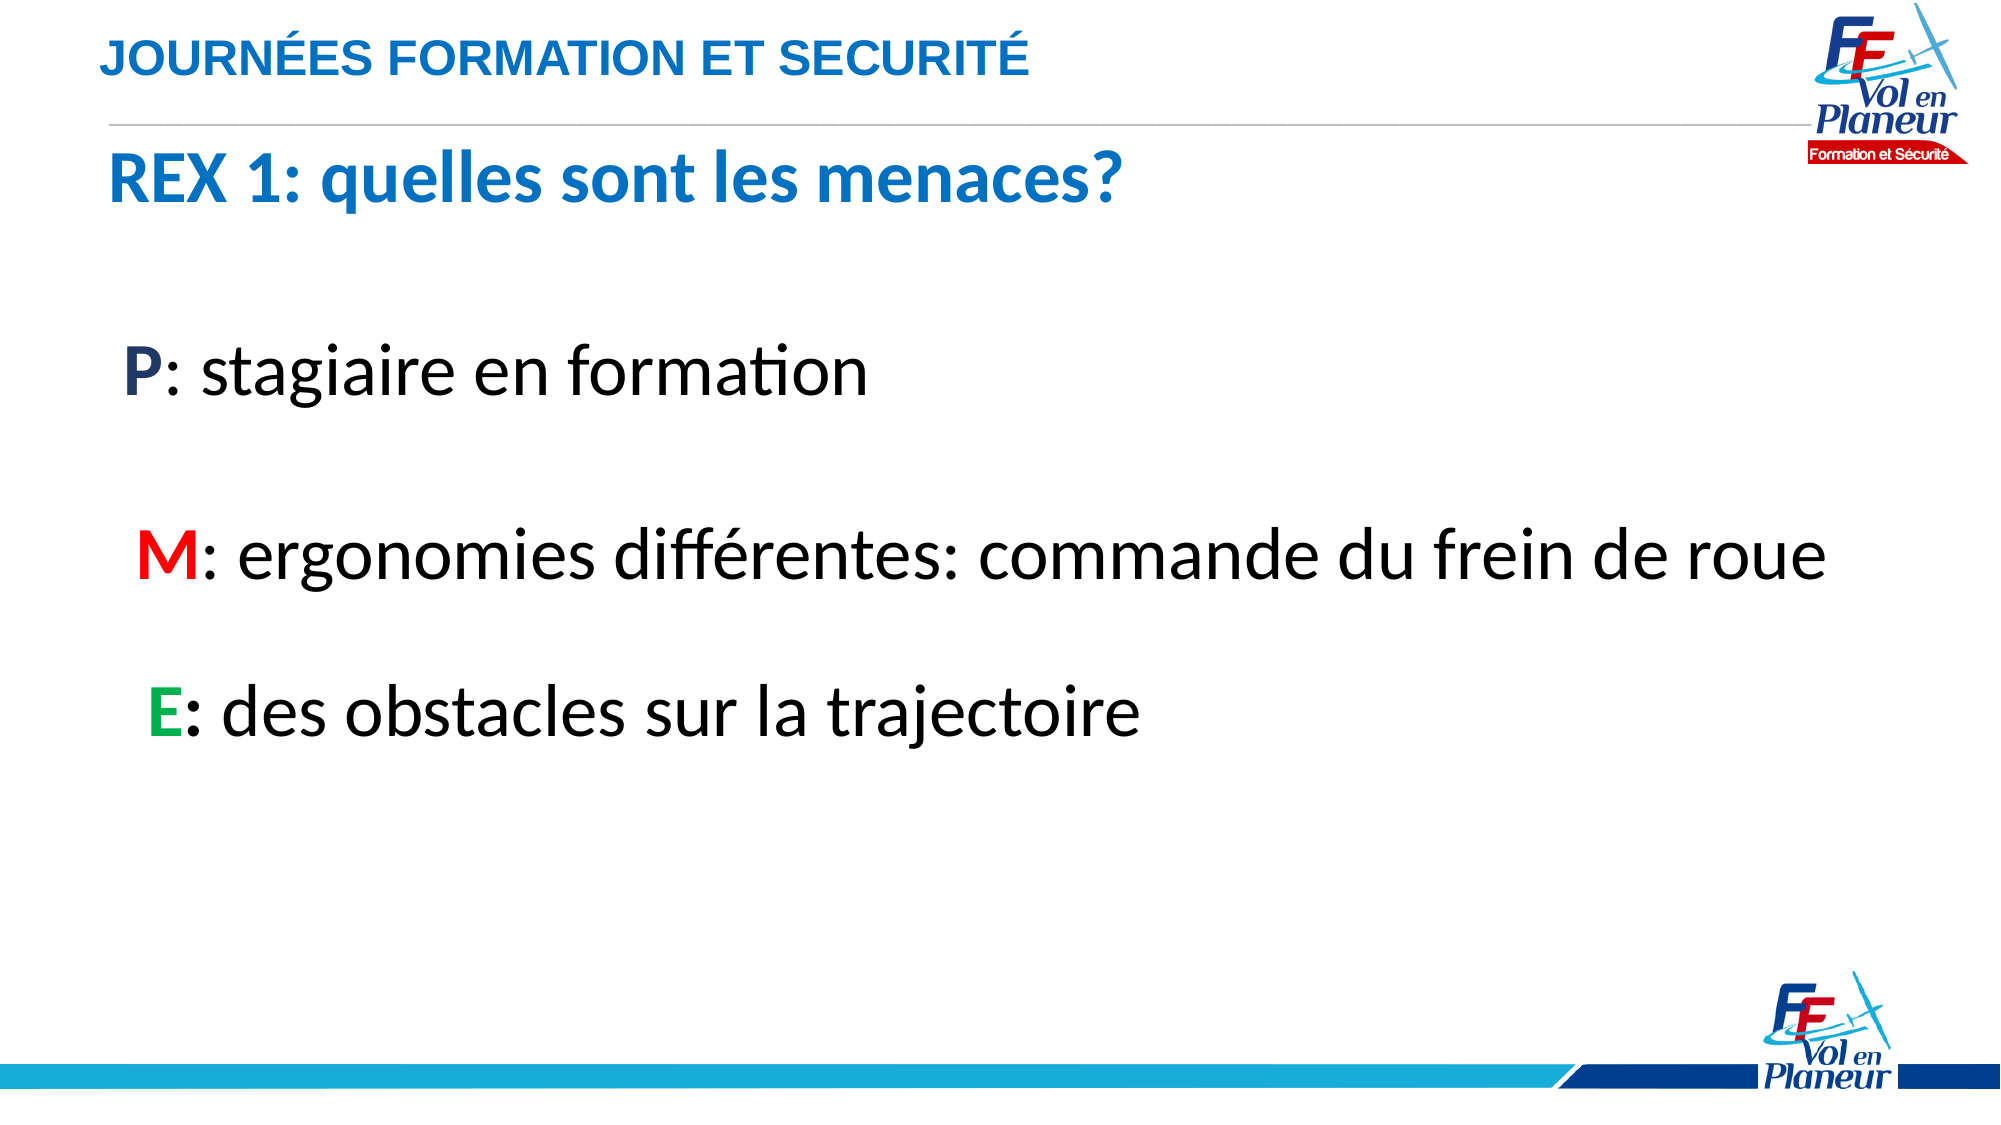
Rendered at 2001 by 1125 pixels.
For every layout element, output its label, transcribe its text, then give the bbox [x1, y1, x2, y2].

picture [1759, 2, 2000, 165]
list JOURNÉES FORMATION ET SECURITÉ [70, 24, 1547, 93]
text_box E: des obstacles sur la trajectoire des obstacles sur la trajectoire des obstacles sur la trajectoire [132, 673, 1335, 780]
text_box REX 1: quelles sont les menaces? [93, 120, 1298, 225]
text_box M: ergonomies différentes: commande du frein de roue [120, 490, 1881, 602]
text_box P: stagiaire en formation [108, 307, 1922, 419]
picture [0, 959, 2000, 1125]
